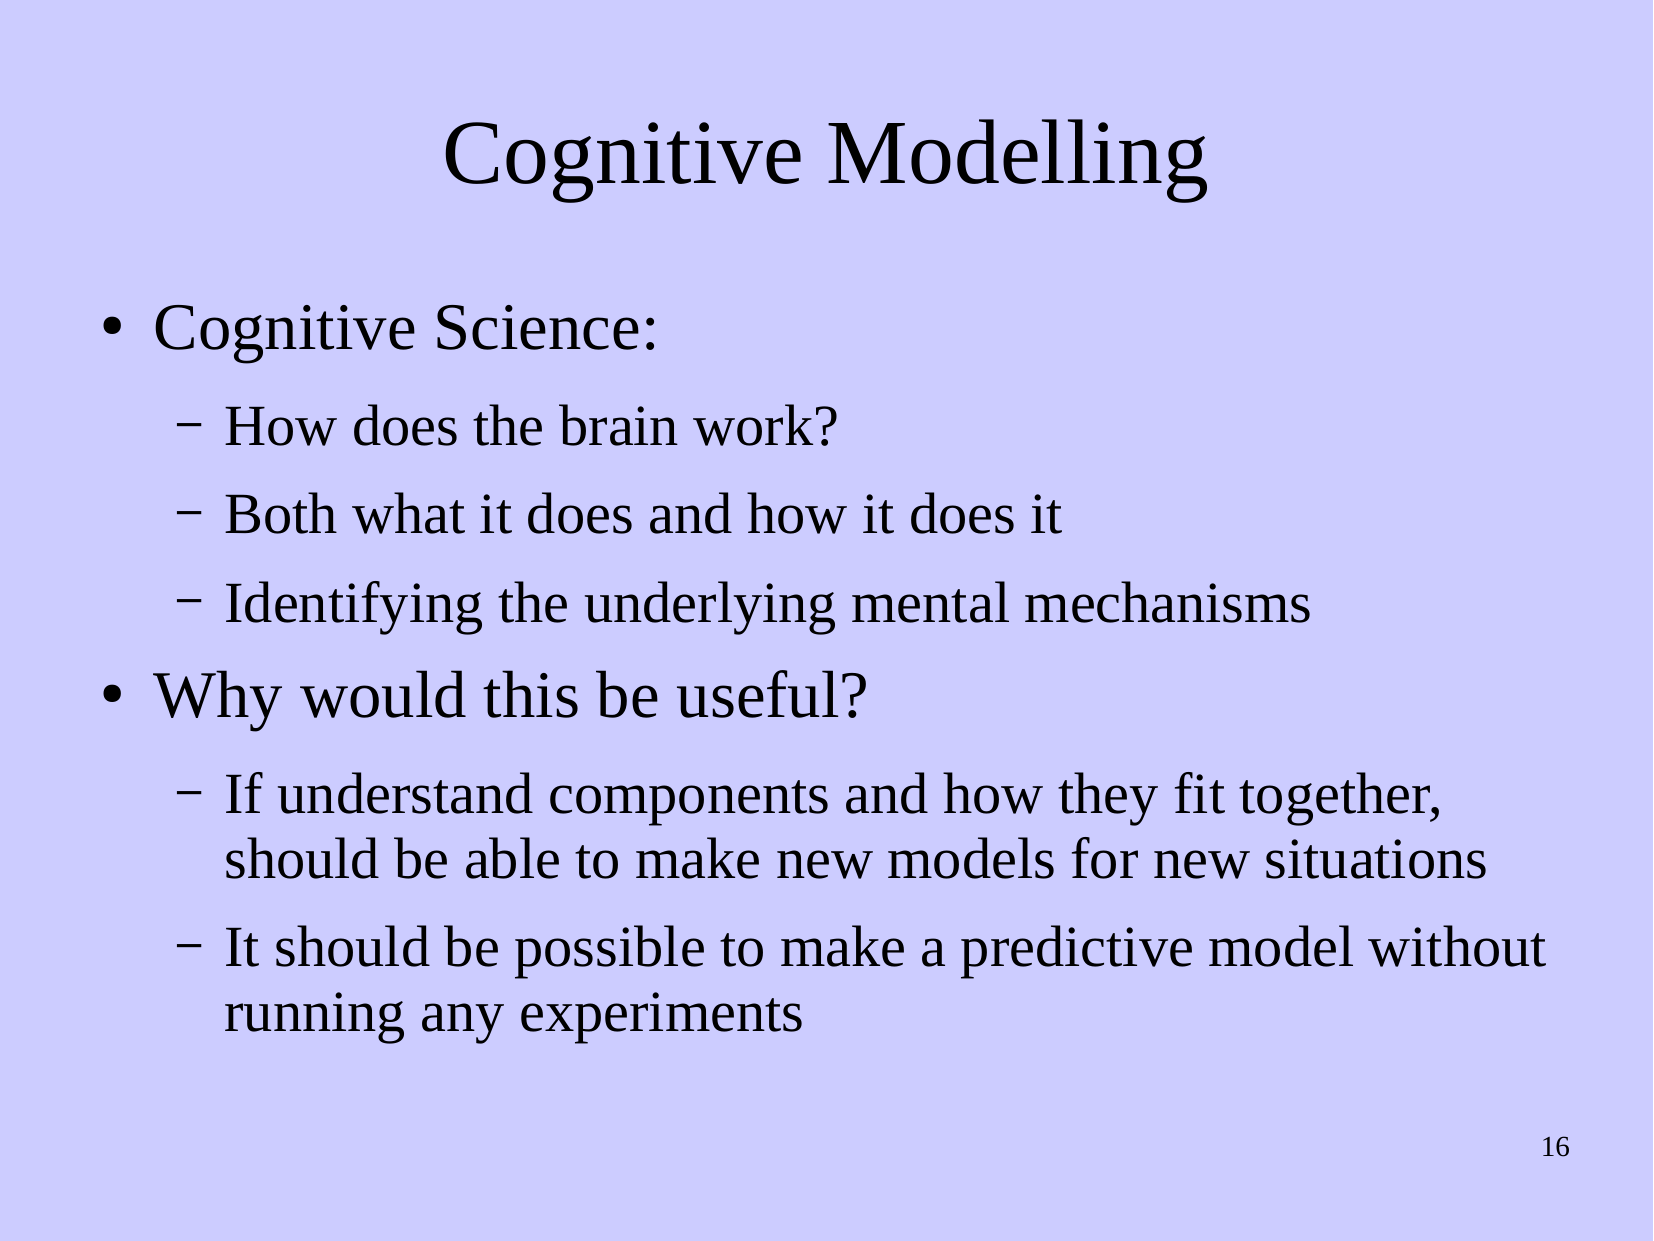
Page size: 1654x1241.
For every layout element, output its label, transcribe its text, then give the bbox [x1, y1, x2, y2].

title Cognitive Modelling [82, 49, 1571, 257]
list Cognitive Science: How does the brain work? Both what it does and how it does it Identifying the underlying mental mechanisms Why would this be useful? If understand components and how they fit together, should be able to make new models for new situations It should be possible to make a predictive model without running any experiments [82, 290, 1571, 1095]
